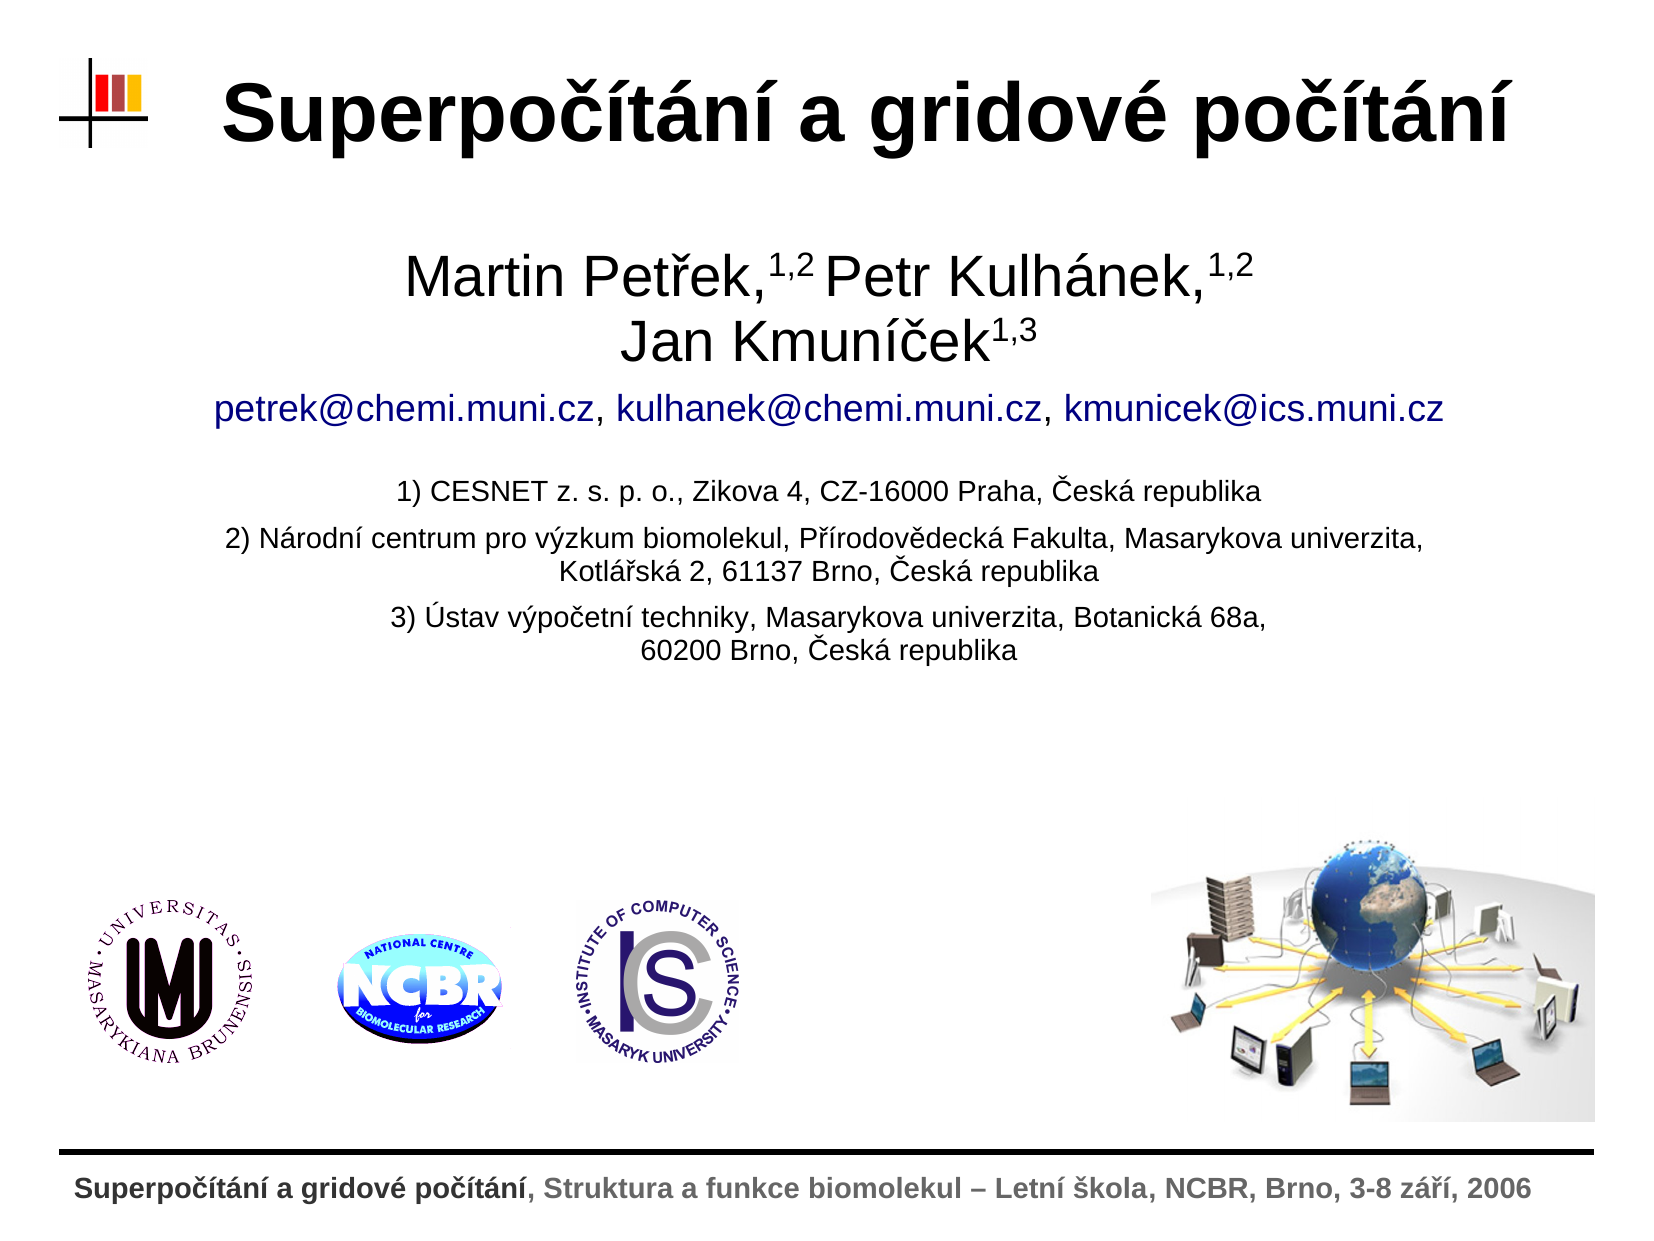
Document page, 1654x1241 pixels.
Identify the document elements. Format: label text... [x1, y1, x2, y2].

text_box Superpočítání a gridové počítání, Struktura a funkce biomolekul – Letní škola, NCBR, Brno, 3-8 září, 2006 [59, 1151, 1558, 1214]
picture [332, 927, 511, 1049]
text_box Martin Petřek,1,2 Petr Kulhánek,1,2 Jan Kmuníček1,3 petrek@chemi.muni.cz, kulhanek@chemi.muni.cz, kmunicek@ics.muni.cz 1) CESNET z. s. p. o., Zikova 4, CZ-16000 Praha, Česká republika 2) Národní centrum pro výzkum biomolekul, Přírodovědecká Fakulta, Masarykova univerzita, Kotlářská 2, 61137 Brno, Česká republika 3) Ústav výpočetní techniky, Masarykova univerzita, Botanická 68a, 60200 Brno, Česká republika [177, 236, 1482, 795]
picture [1151, 797, 1595, 1123]
picture [59, 58, 148, 148]
picture [88, 900, 252, 1063]
text_box Superpočítání a gridové počítání [206, 59, 1595, 200]
picture [576, 900, 739, 1063]
